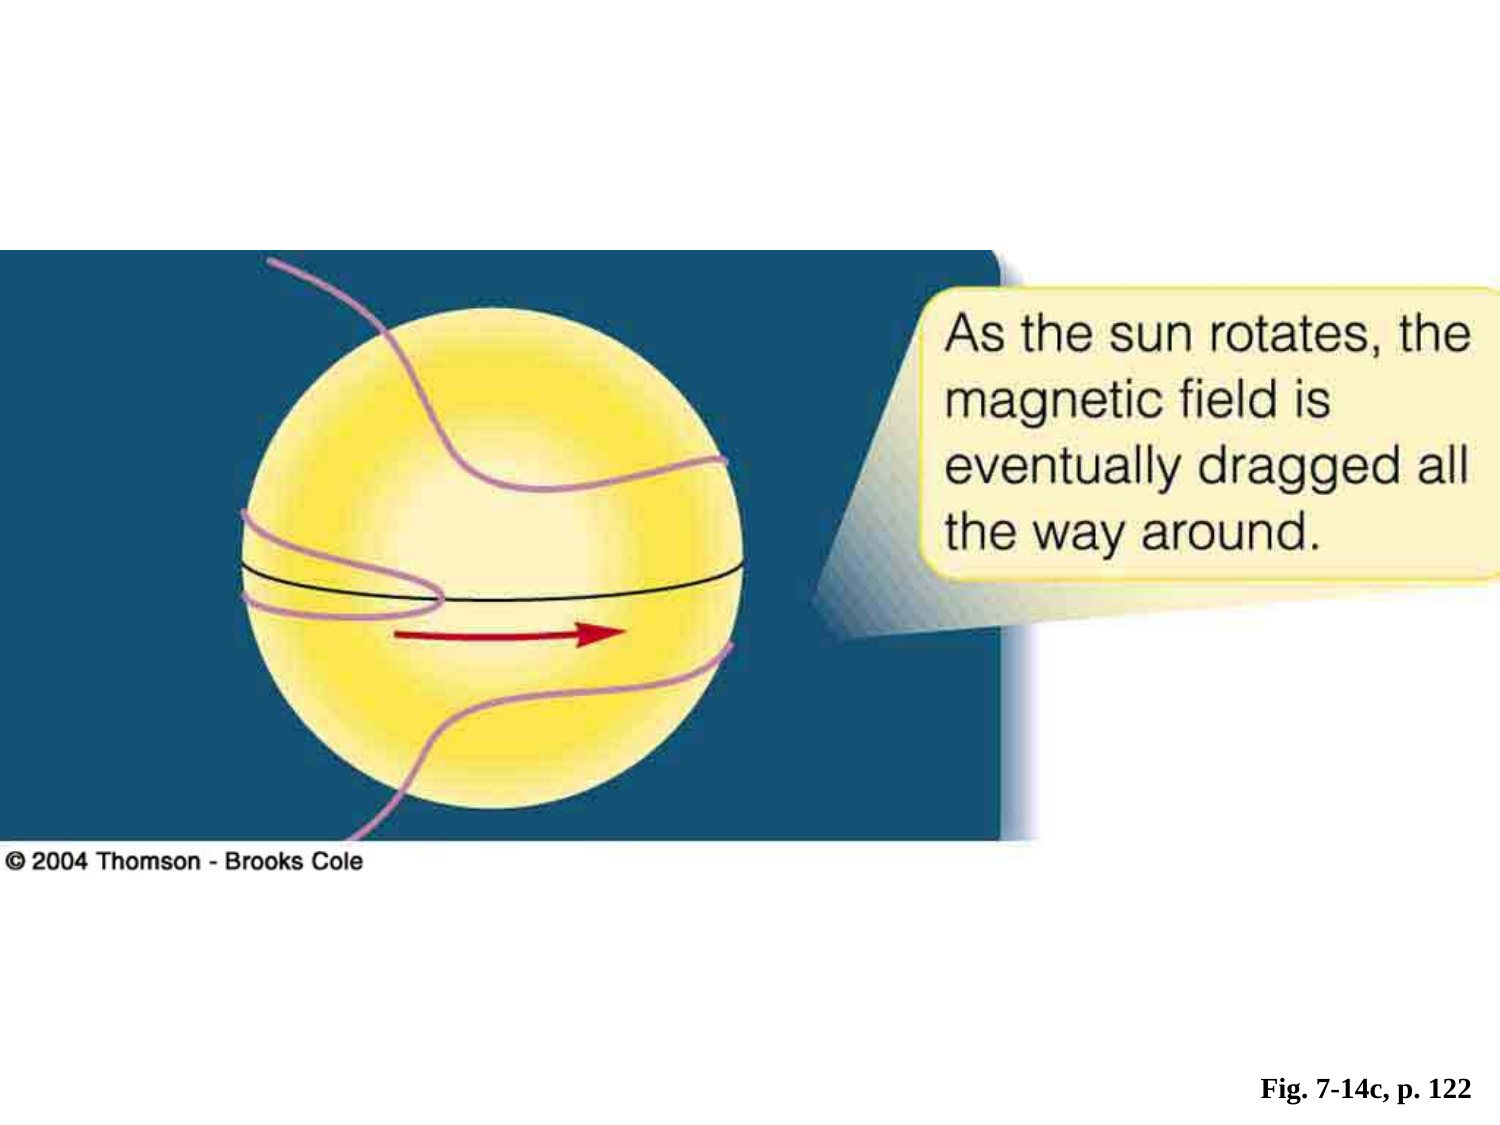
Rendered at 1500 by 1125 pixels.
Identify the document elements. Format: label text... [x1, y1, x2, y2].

picture [0, 250, 1500, 875]
text_box Fig. 7-14c, p. 122 [1245, 1062, 1488, 1113]
